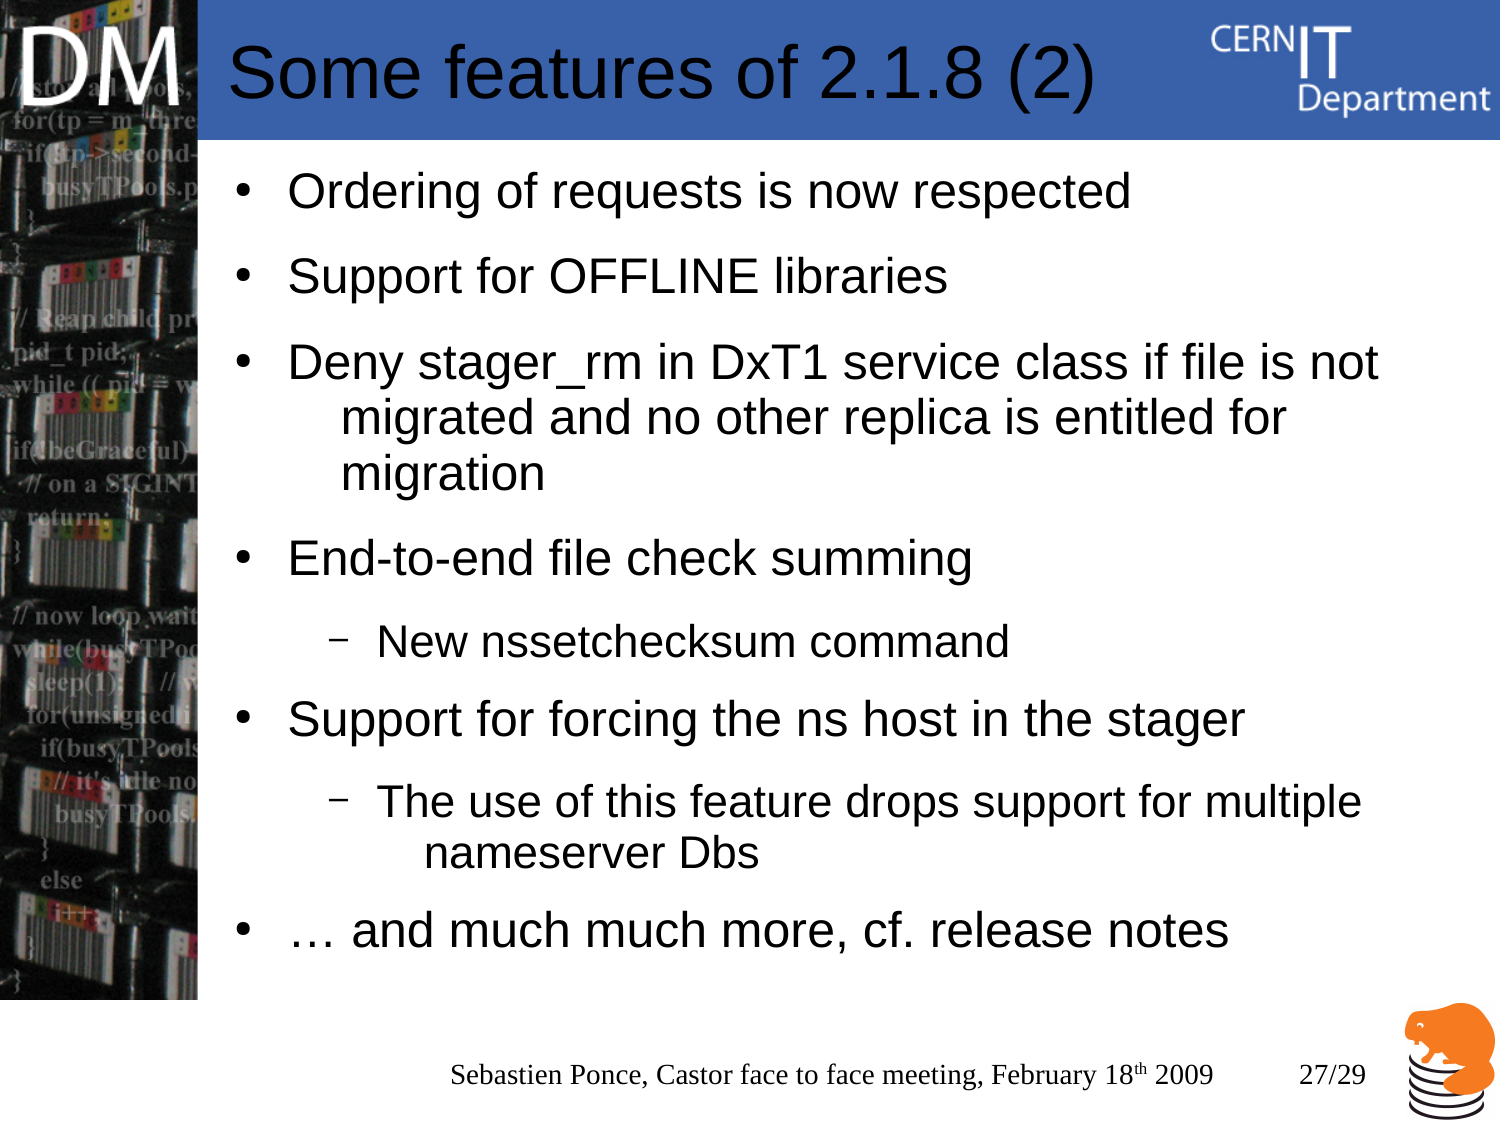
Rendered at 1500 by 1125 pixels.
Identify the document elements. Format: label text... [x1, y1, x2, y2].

list Ordering of requests is now respected Support for OFFLINE libraries Deny stager_rm in DxT1 service class if file is not migrated and no other replica is entitled for migration End-to-end file check summing New nssetchecksum command Support for forcing the ns host in the stager The use of this feature drops support for multiple nameserver Dbs … and much much more, cf. release notes [183, 148, 1463, 992]
picture [1404, 1003, 1495, 1120]
title Some features of 2.1.8 (2) [212, 0, 1125, 138]
picture [198, 0, 1500, 140]
